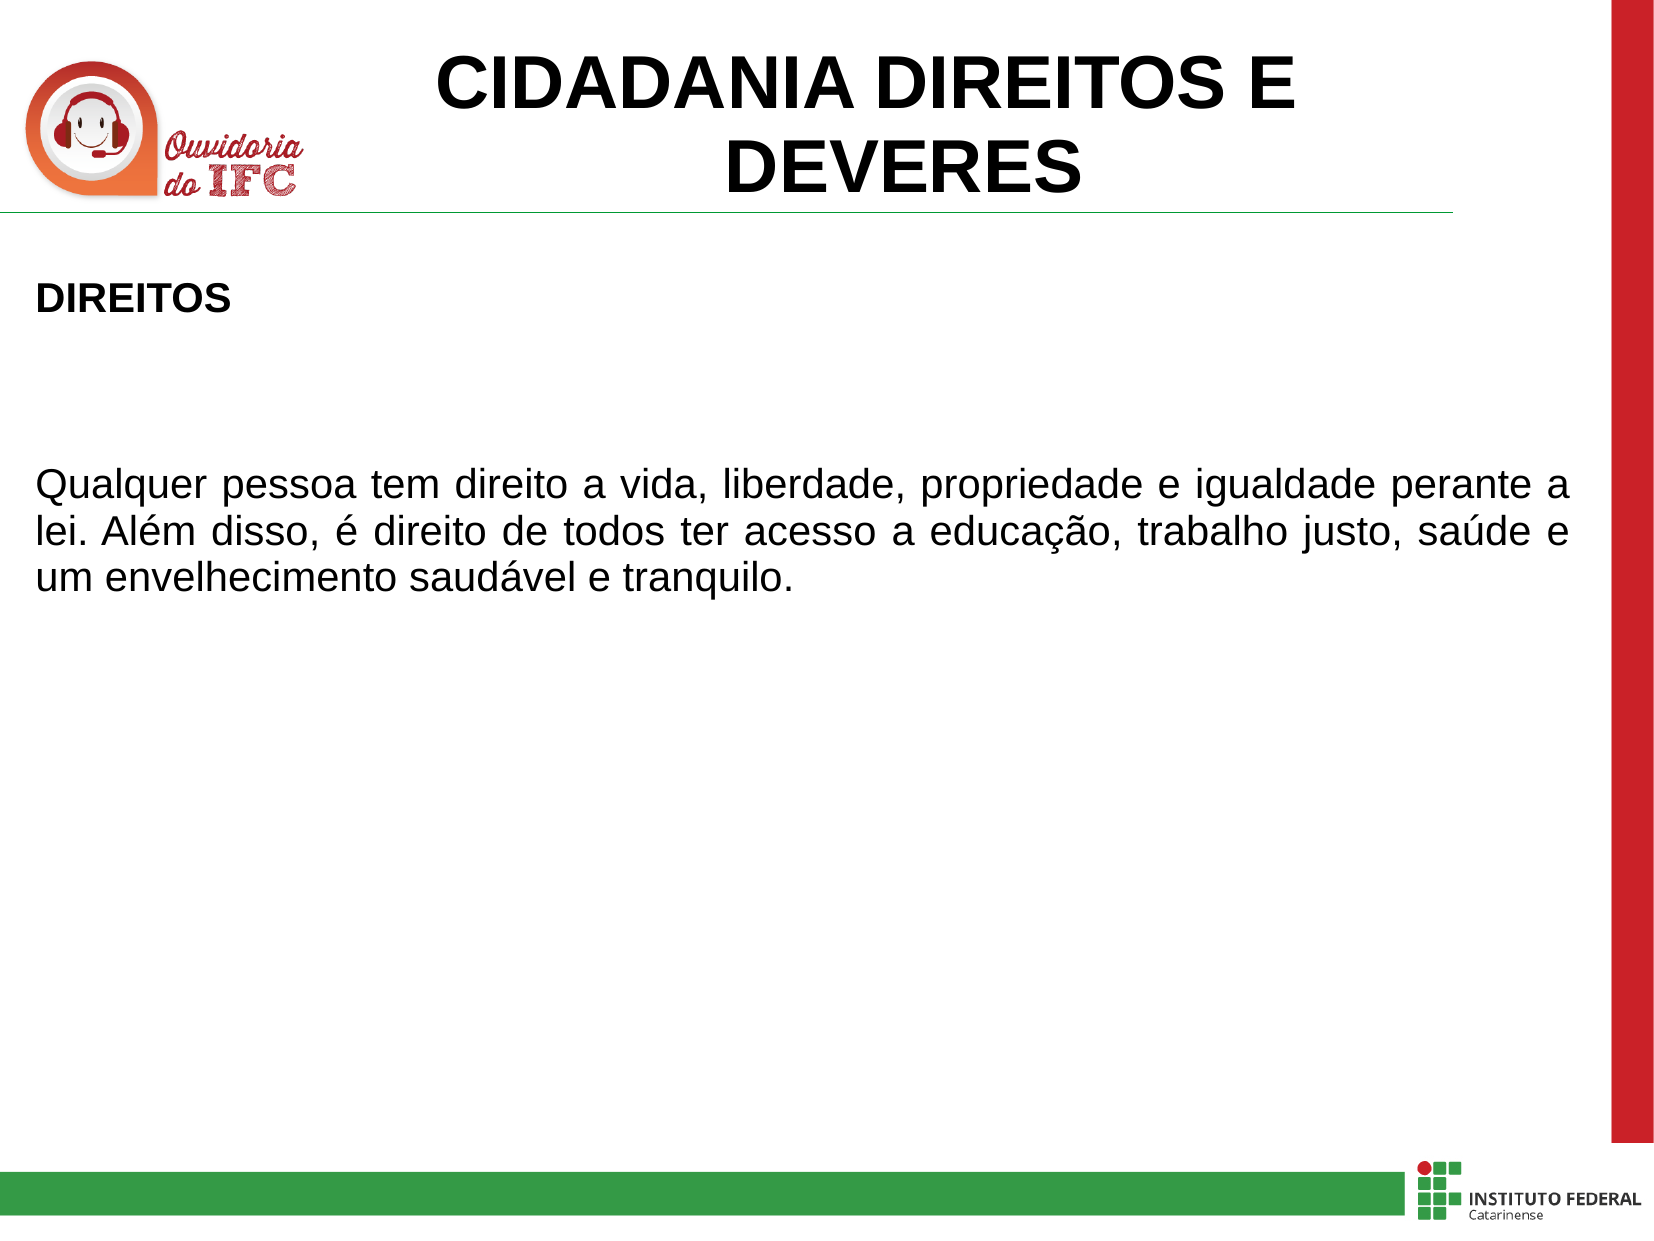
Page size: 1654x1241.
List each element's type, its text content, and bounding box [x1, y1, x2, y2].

title CIDADANIA DIREITOS E DEVERES [82, 40, 1571, 209]
subtitle DIREITOS Qualquer pessoa tem direito a vida, liberdade, propriedade e igualdade perante a lei. Além disso, é direito de todos ter acesso a educação, trabalho justo, saúde e um envelhecimento saudável e tranquilo. [35, 206, 1571, 710]
picture [0, 0, 1654, 1241]
